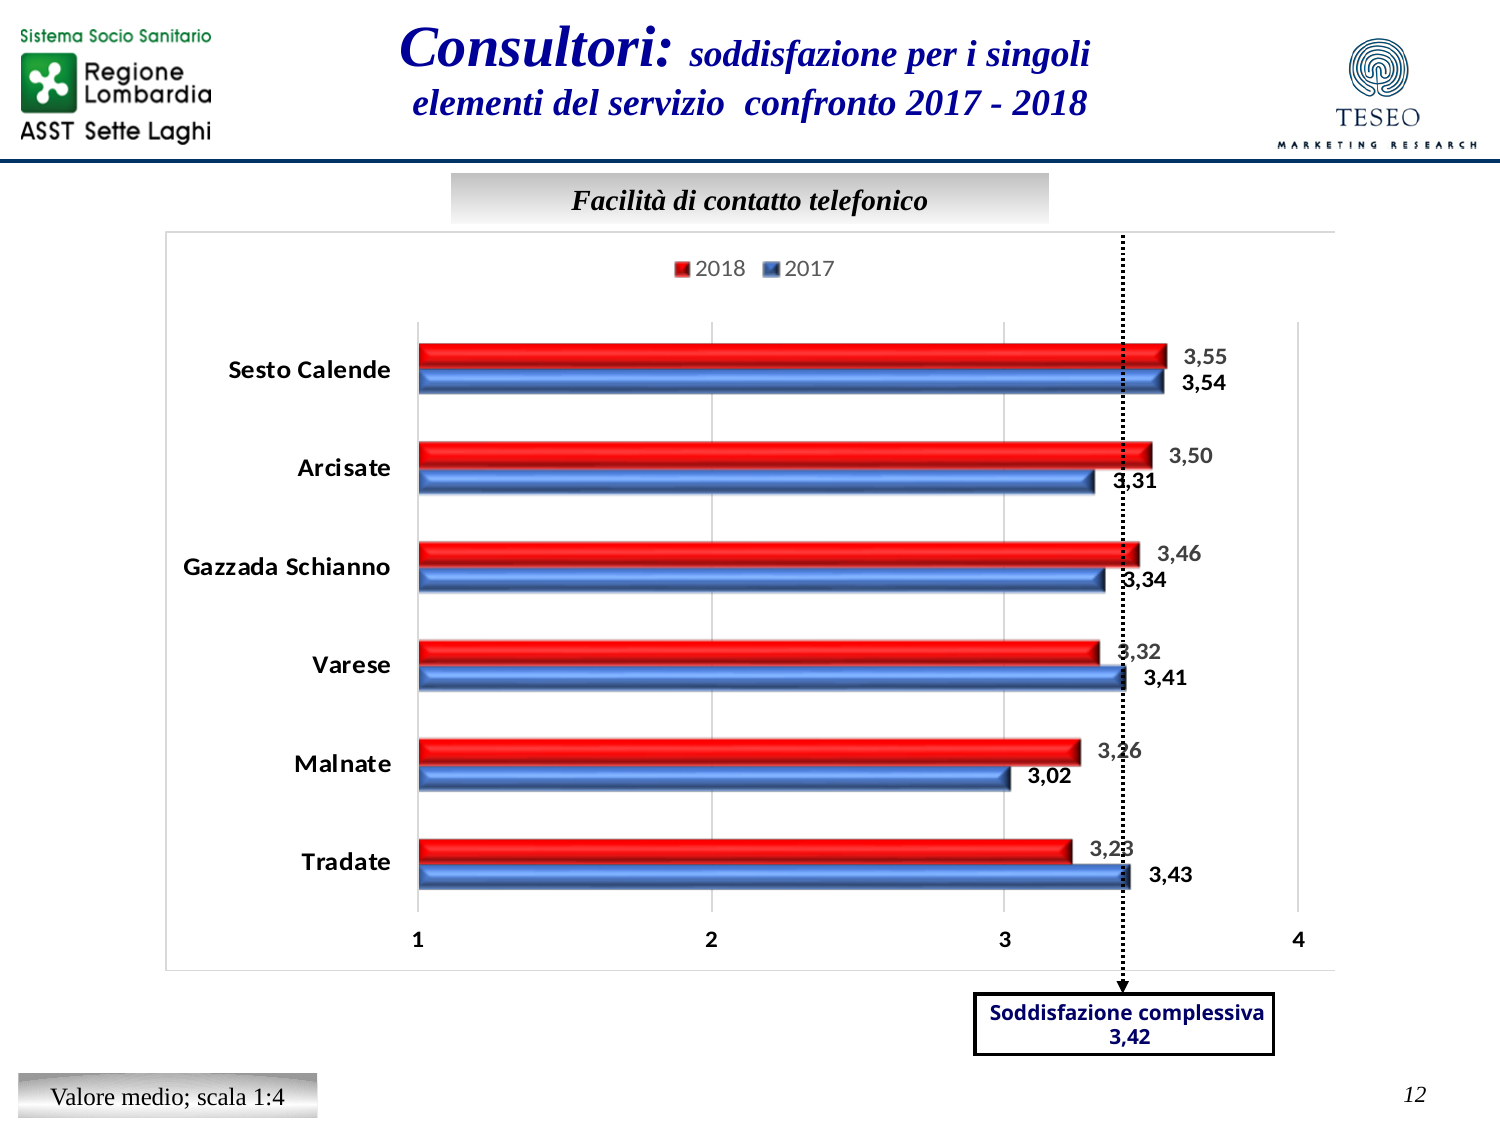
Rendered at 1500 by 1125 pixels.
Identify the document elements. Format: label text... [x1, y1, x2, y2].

text_box Soddisfazione complessiva 3,42 [974, 993, 1274, 1055]
picture [165, 230, 1335, 971]
text_box Valore medio; scala 1:4 [18, 1073, 318, 1118]
text_box Consultori: soddisfazione per i singoli elementi del servizio confronto 2017 - 2018 [206, 25, 1294, 151]
picture [1294, 30, 1481, 149]
picture [21, 26, 206, 148]
text_box Facilità di contatto telefonico [451, 173, 1049, 224]
